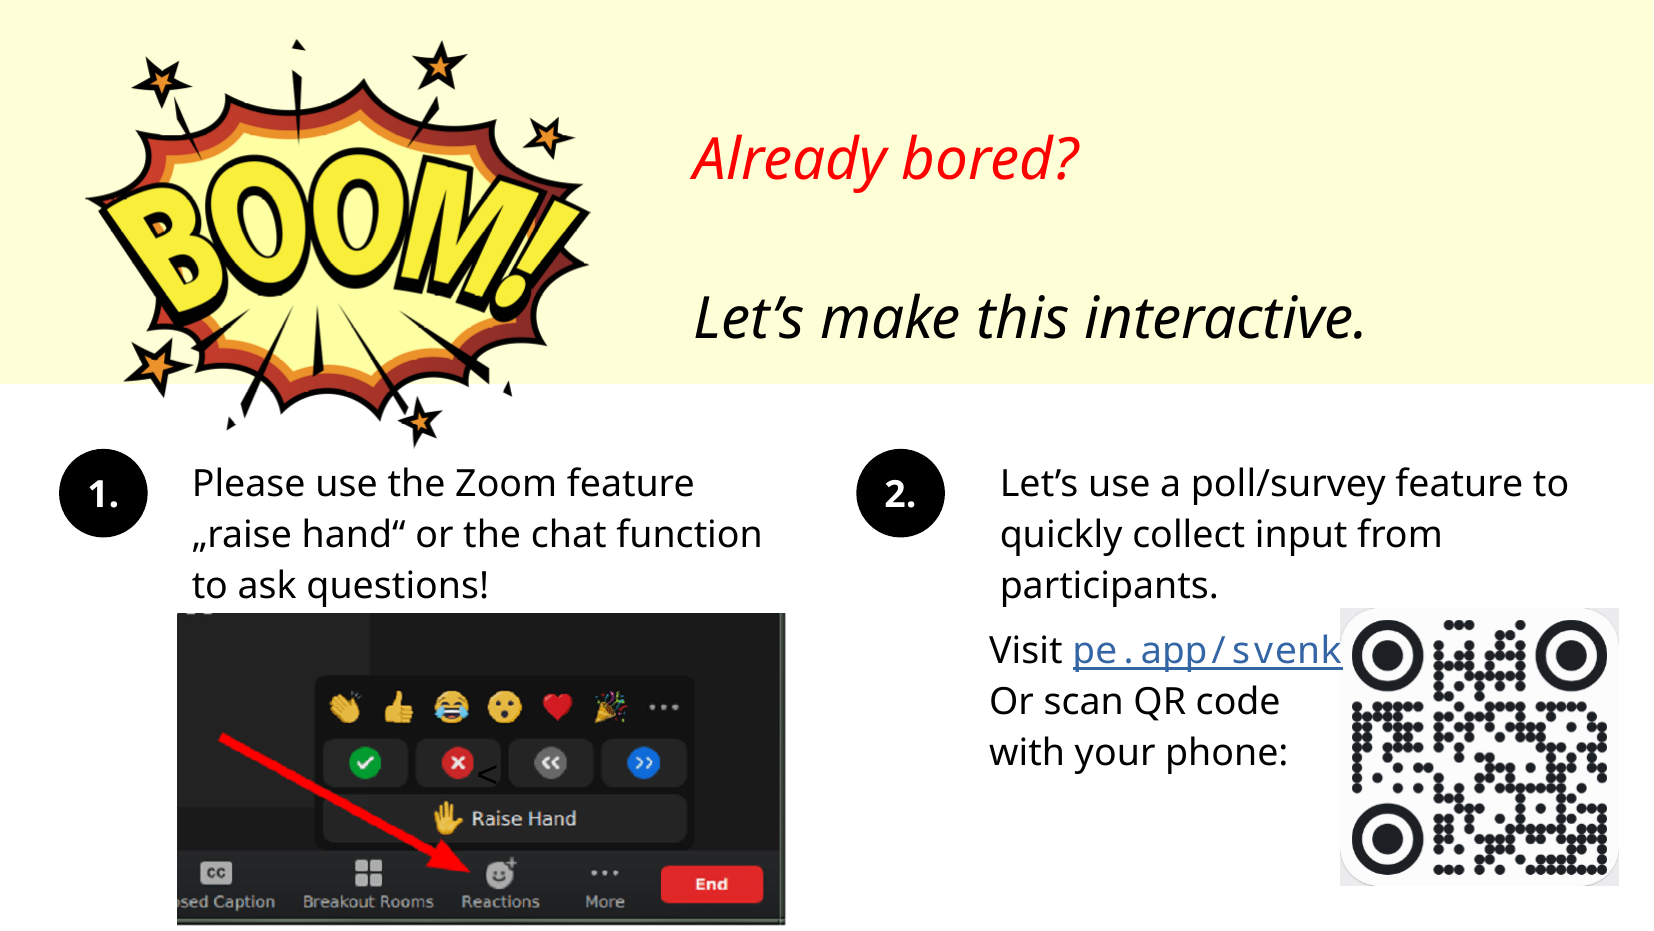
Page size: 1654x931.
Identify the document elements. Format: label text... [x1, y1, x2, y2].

text_box Please use the Zoom feature „raise hand“ or the chat function to ask questions! [177, 448, 787, 602]
text_box 1. [59, 449, 148, 538]
picture [177, 613, 798, 931]
picture [85, 39, 591, 449]
text_box Visit pe.app/svenk Or scan QR code with your phone: [974, 616, 1418, 768]
text_box Already bored? Let’s make this interactive. [679, 110, 1595, 337]
text_box Let’s use a poll/survey feature to quickly collect input from participants. [985, 448, 1595, 602]
picture [1340, 608, 1619, 886]
text_box 2. [856, 448, 945, 538]
text_box [0, 0, 1654, 384]
